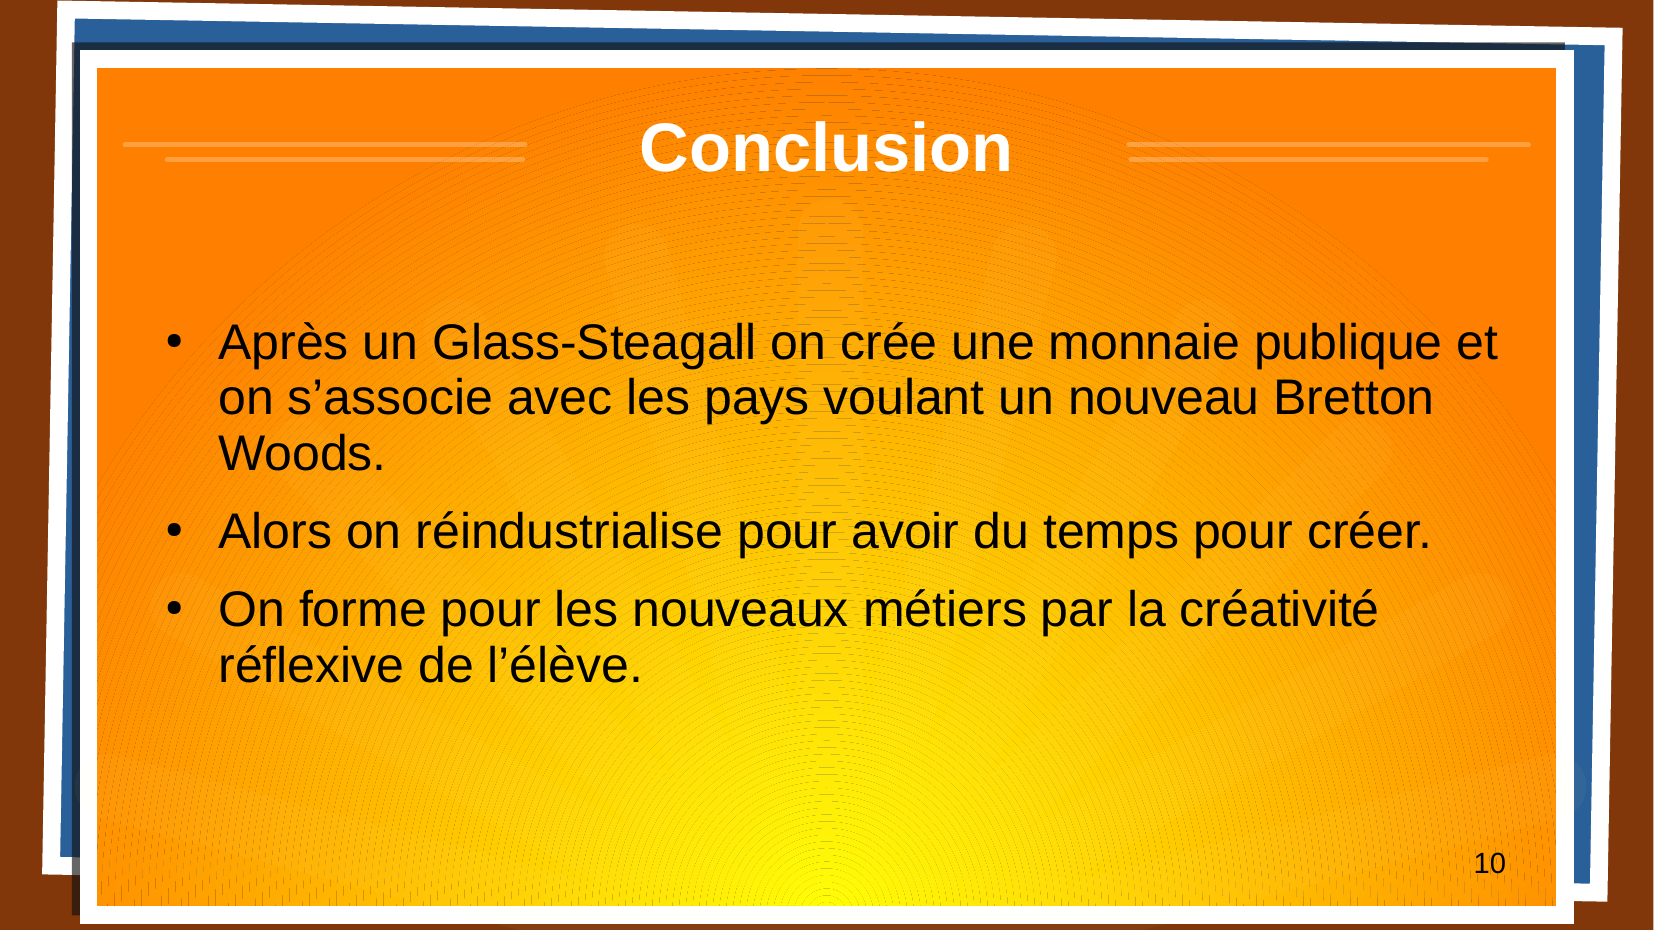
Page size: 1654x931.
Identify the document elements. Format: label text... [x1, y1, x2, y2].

list Après un Glass-Steagall on crée une monnaie publique et on s’associe avec les pays voulant un nouveau Bretton Woods. Alors on réindustrialise pour avoir du temps pour créer. On forme pour les nouveaux métiers par la créativité réflexive de l’élève. [147, 236, 1506, 827]
title Conclusion [531, 73, 1123, 222]
